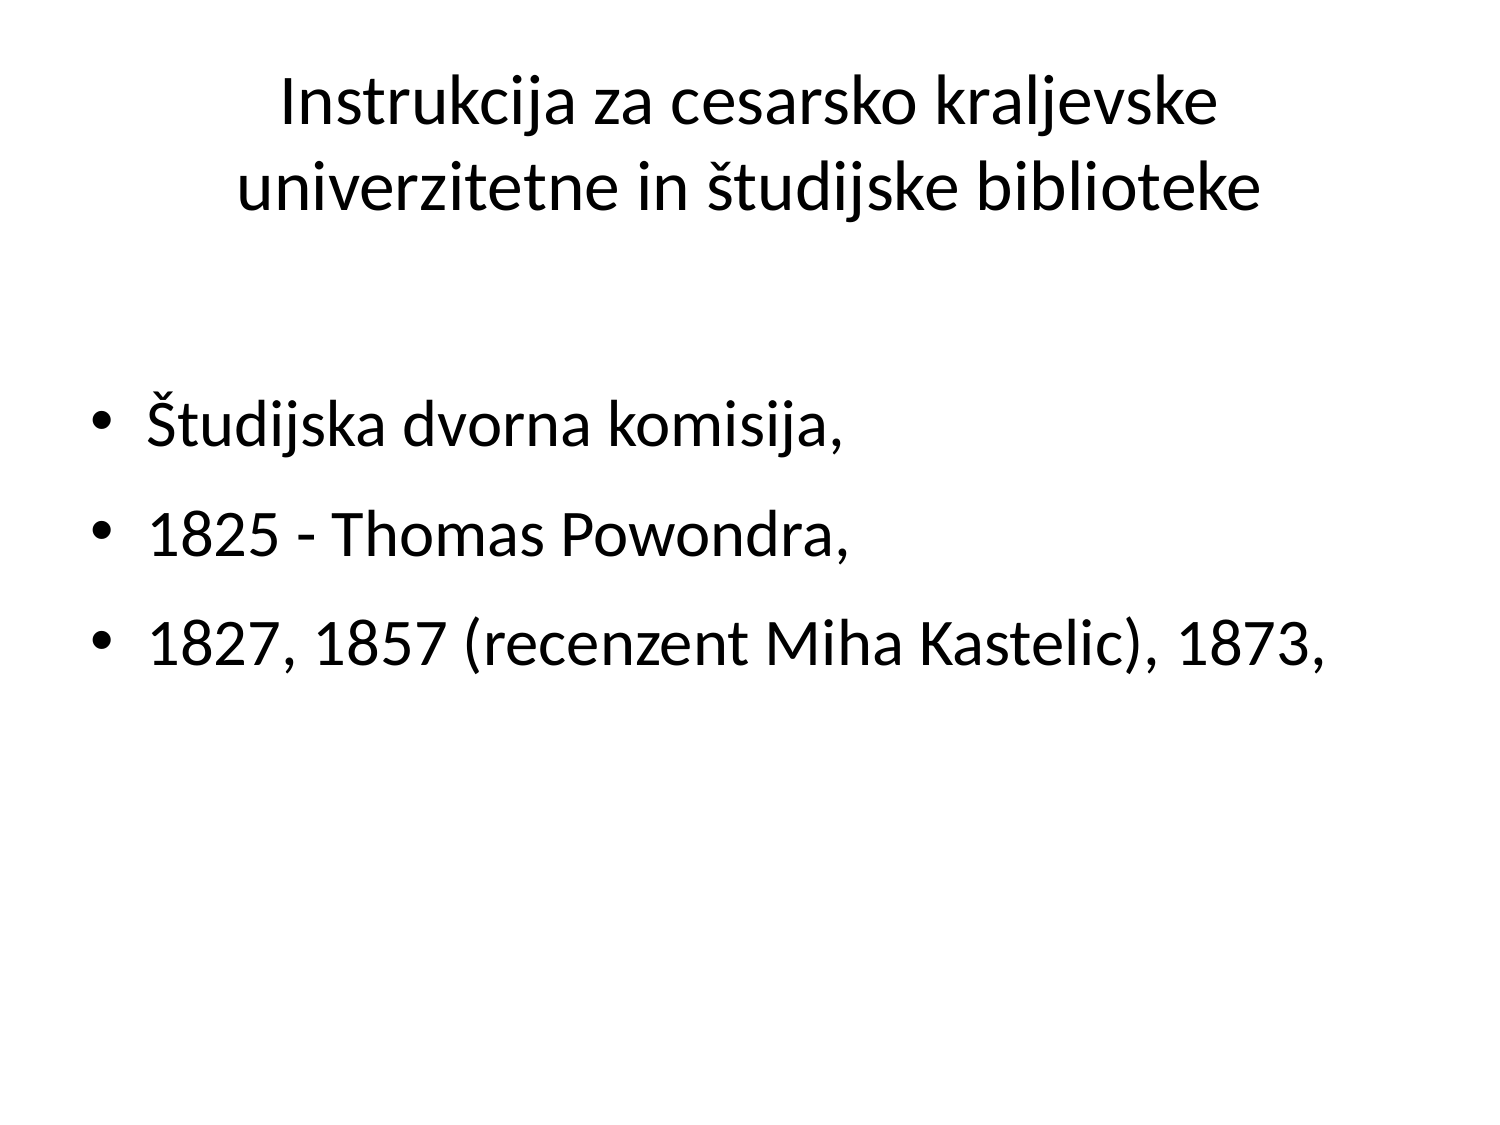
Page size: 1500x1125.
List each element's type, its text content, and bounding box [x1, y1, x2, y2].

title Instrukcija za cesarsko kraljevske univerzitetne in študijske biblioteke [75, 45, 1425, 233]
list Študijska dvorna komisija, 1825 - Thomas Powondra, 1827, 1857 (recenzent Miha Kastelic), 1873, [75, 262, 1425, 1005]
